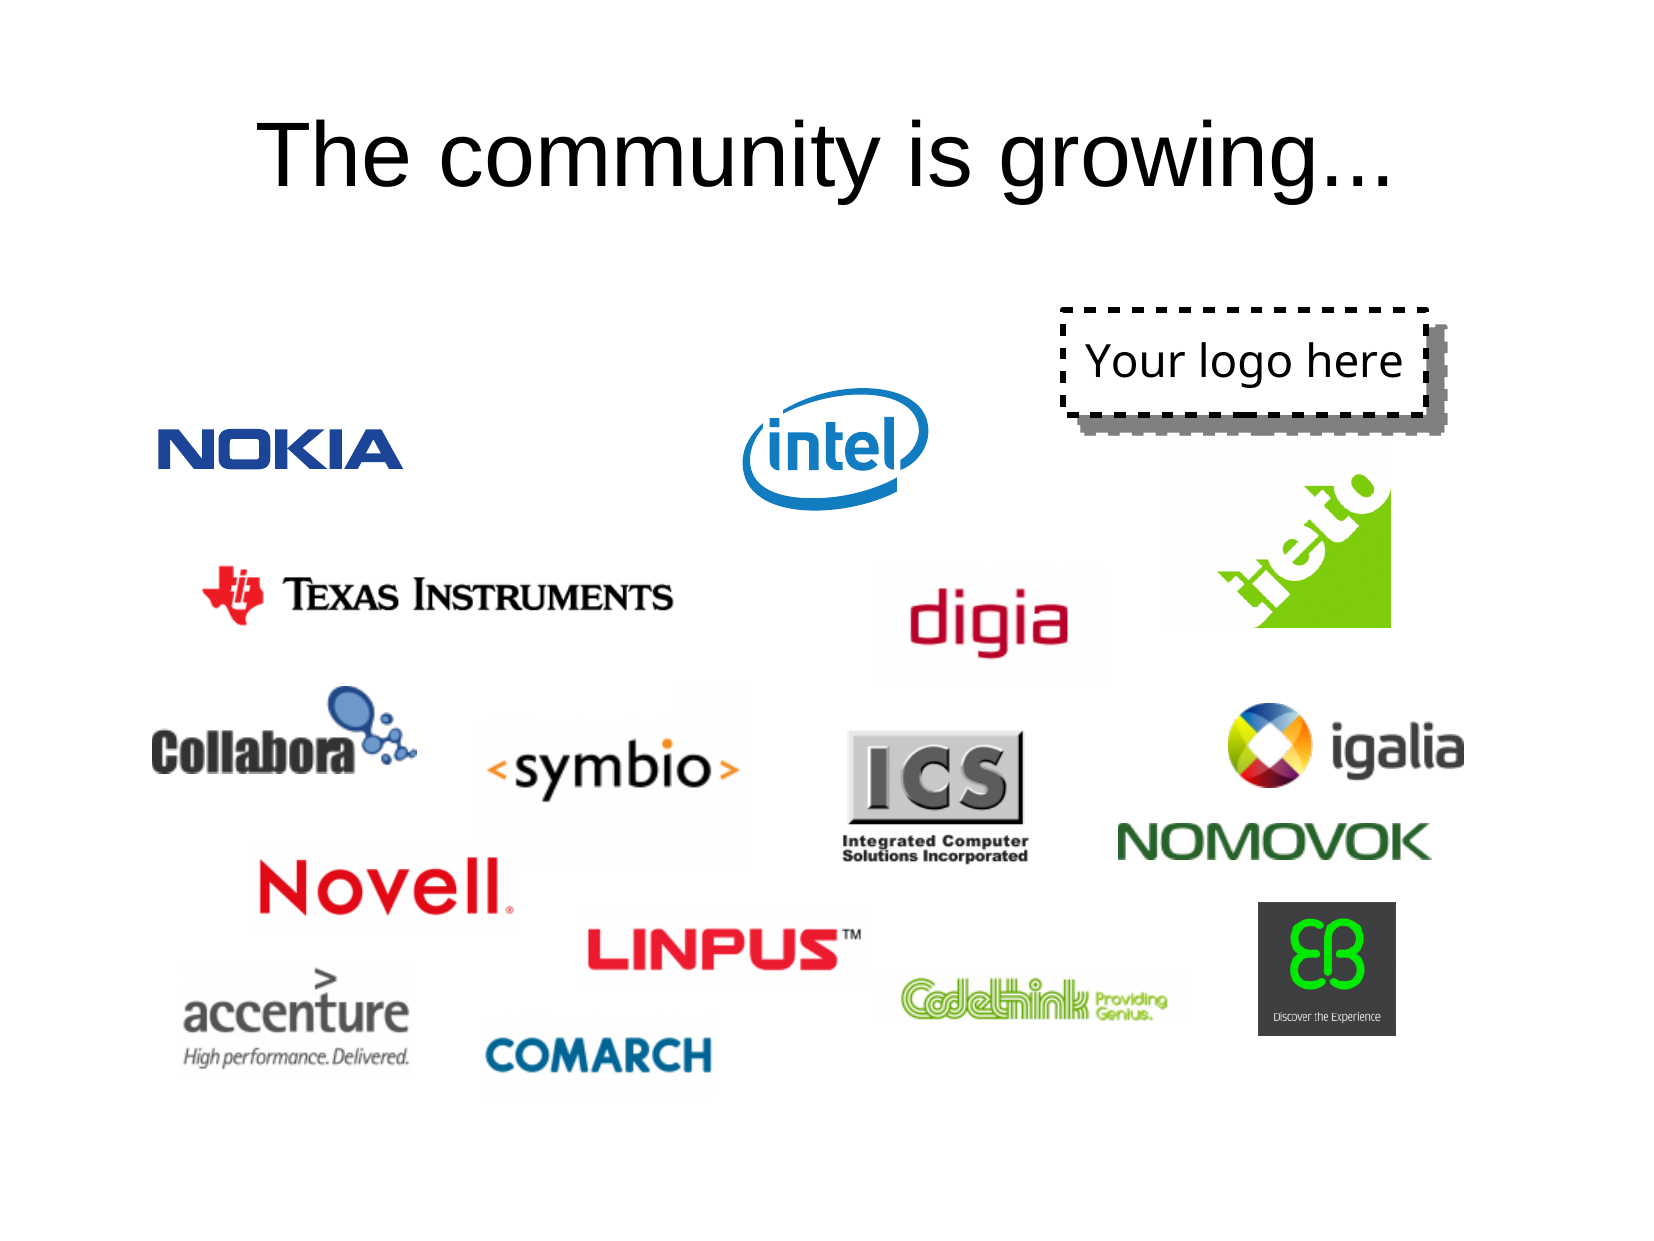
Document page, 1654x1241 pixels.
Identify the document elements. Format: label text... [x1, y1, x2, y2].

picture [1258, 902, 1396, 1036]
picture [872, 565, 1107, 685]
picture [834, 730, 1038, 871]
title The community is growing... [82, 46, 1571, 260]
picture [878, 975, 1191, 1024]
picture [152, 428, 747, 931]
picture [580, 908, 868, 992]
picture [179, 963, 414, 1075]
picture [481, 1014, 717, 1098]
picture [1160, 419, 1391, 628]
picture [1118, 823, 1432, 860]
picture [1228, 703, 1464, 788]
text_box Your logo here [1062, 309, 1427, 415]
picture [742, 388, 930, 512]
